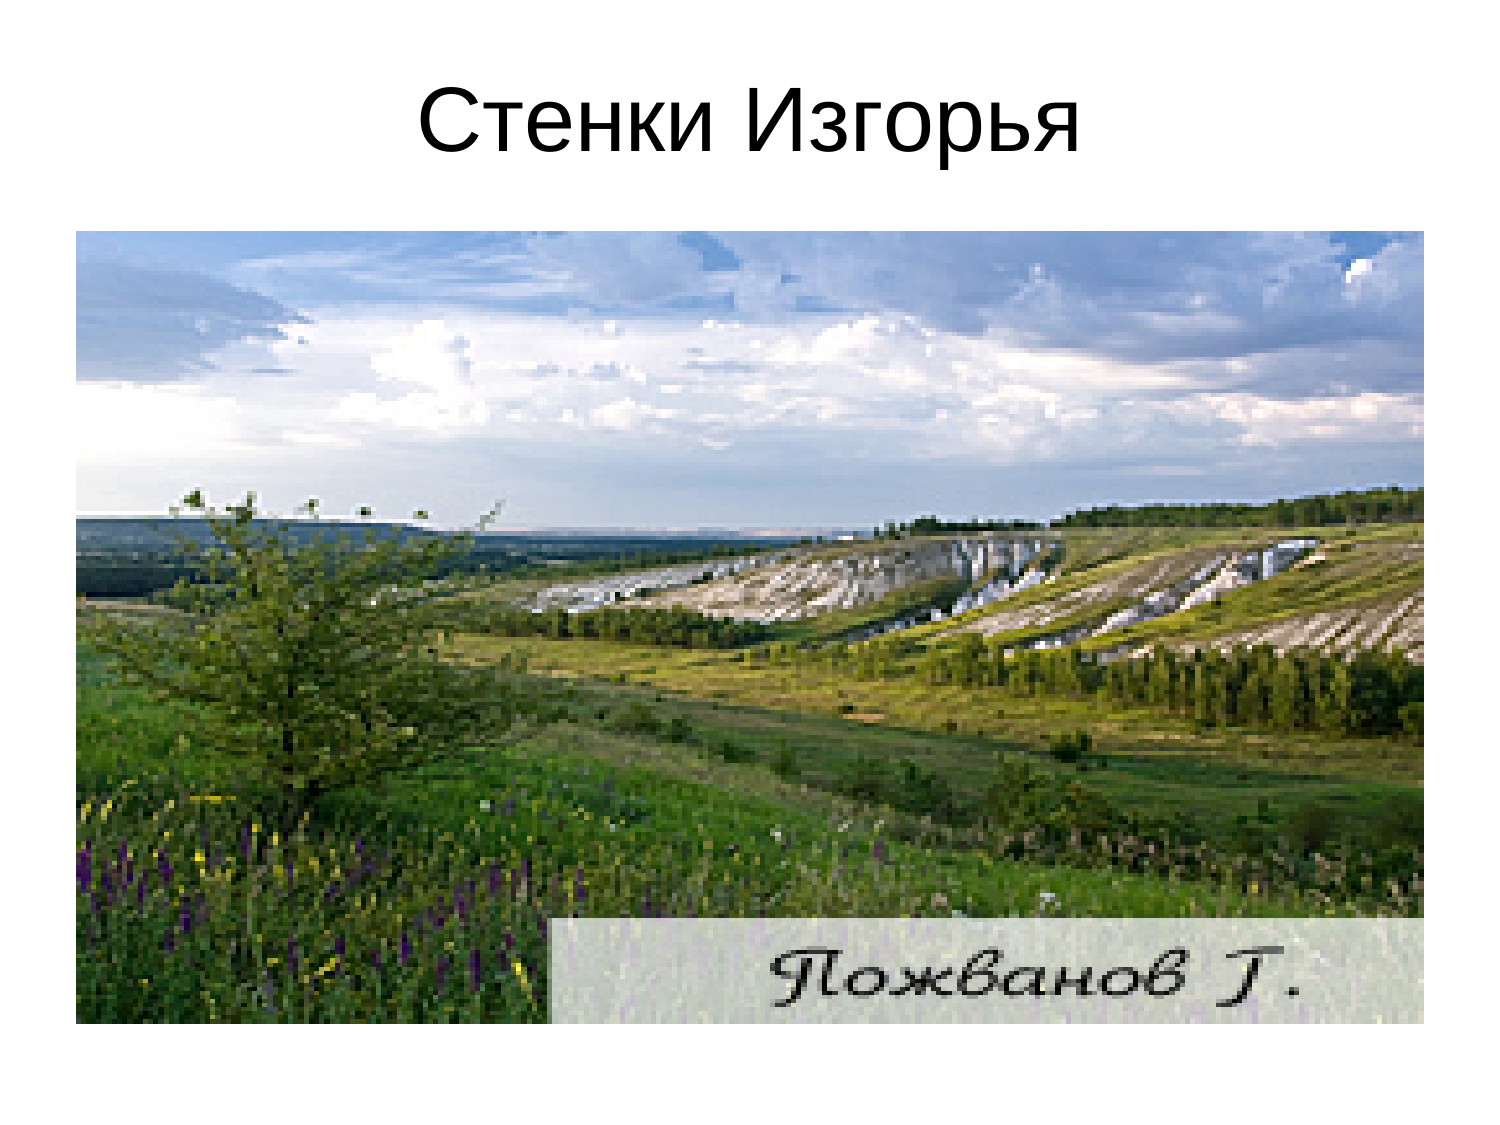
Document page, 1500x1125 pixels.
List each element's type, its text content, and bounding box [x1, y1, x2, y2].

title Стенки Изгорья [75, 45, 1426, 185]
picture [76, 231, 1424, 1024]
